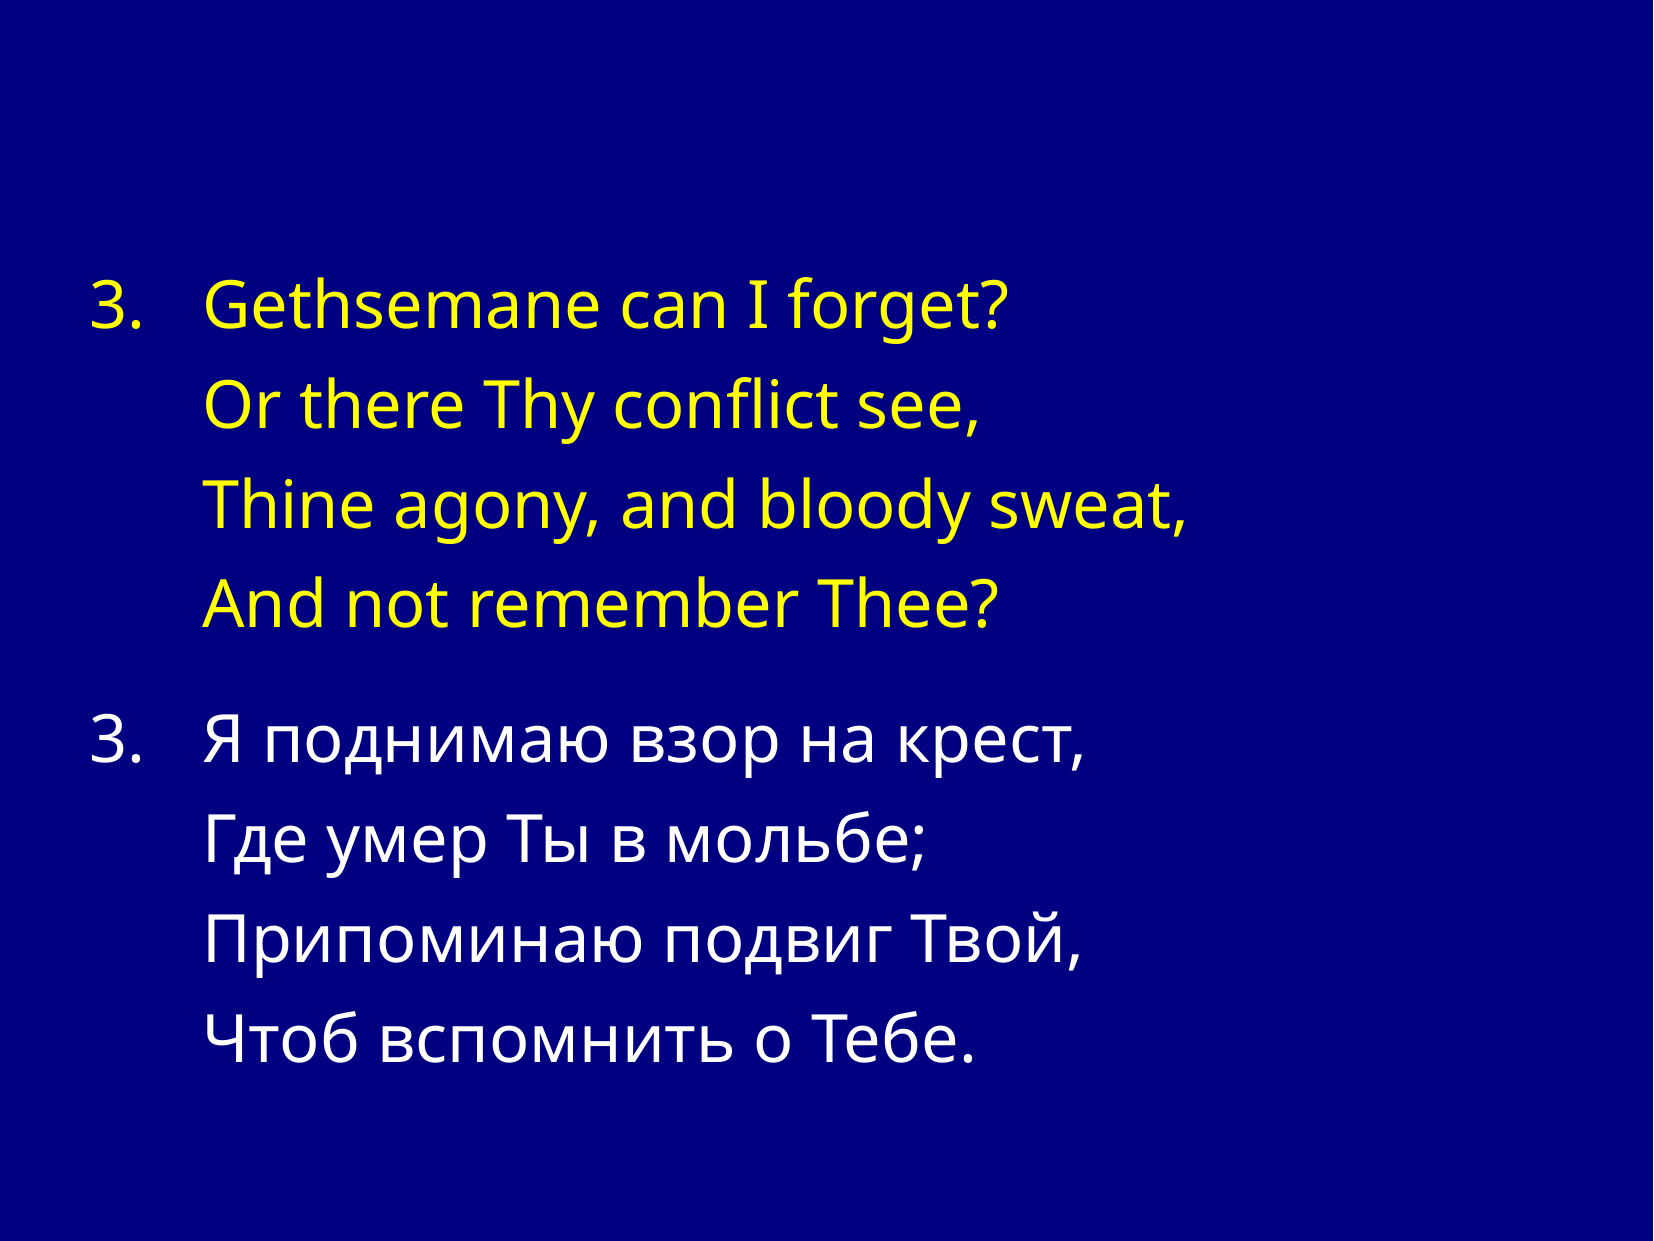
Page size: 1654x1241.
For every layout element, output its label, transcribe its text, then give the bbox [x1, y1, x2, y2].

text_box 3. Gethsemane can I forget? Or there Thy conflict see, Thine agony, and bloody sweat, And not remember Thee? [75, 150, 1576, 638]
text_box 3. Я поднимаю взор на крест, Где умер Ты в мольбе; Припоминаю подвиг Твой, Чтоб вспомнить о Тебе. [75, 675, 1576, 1163]
